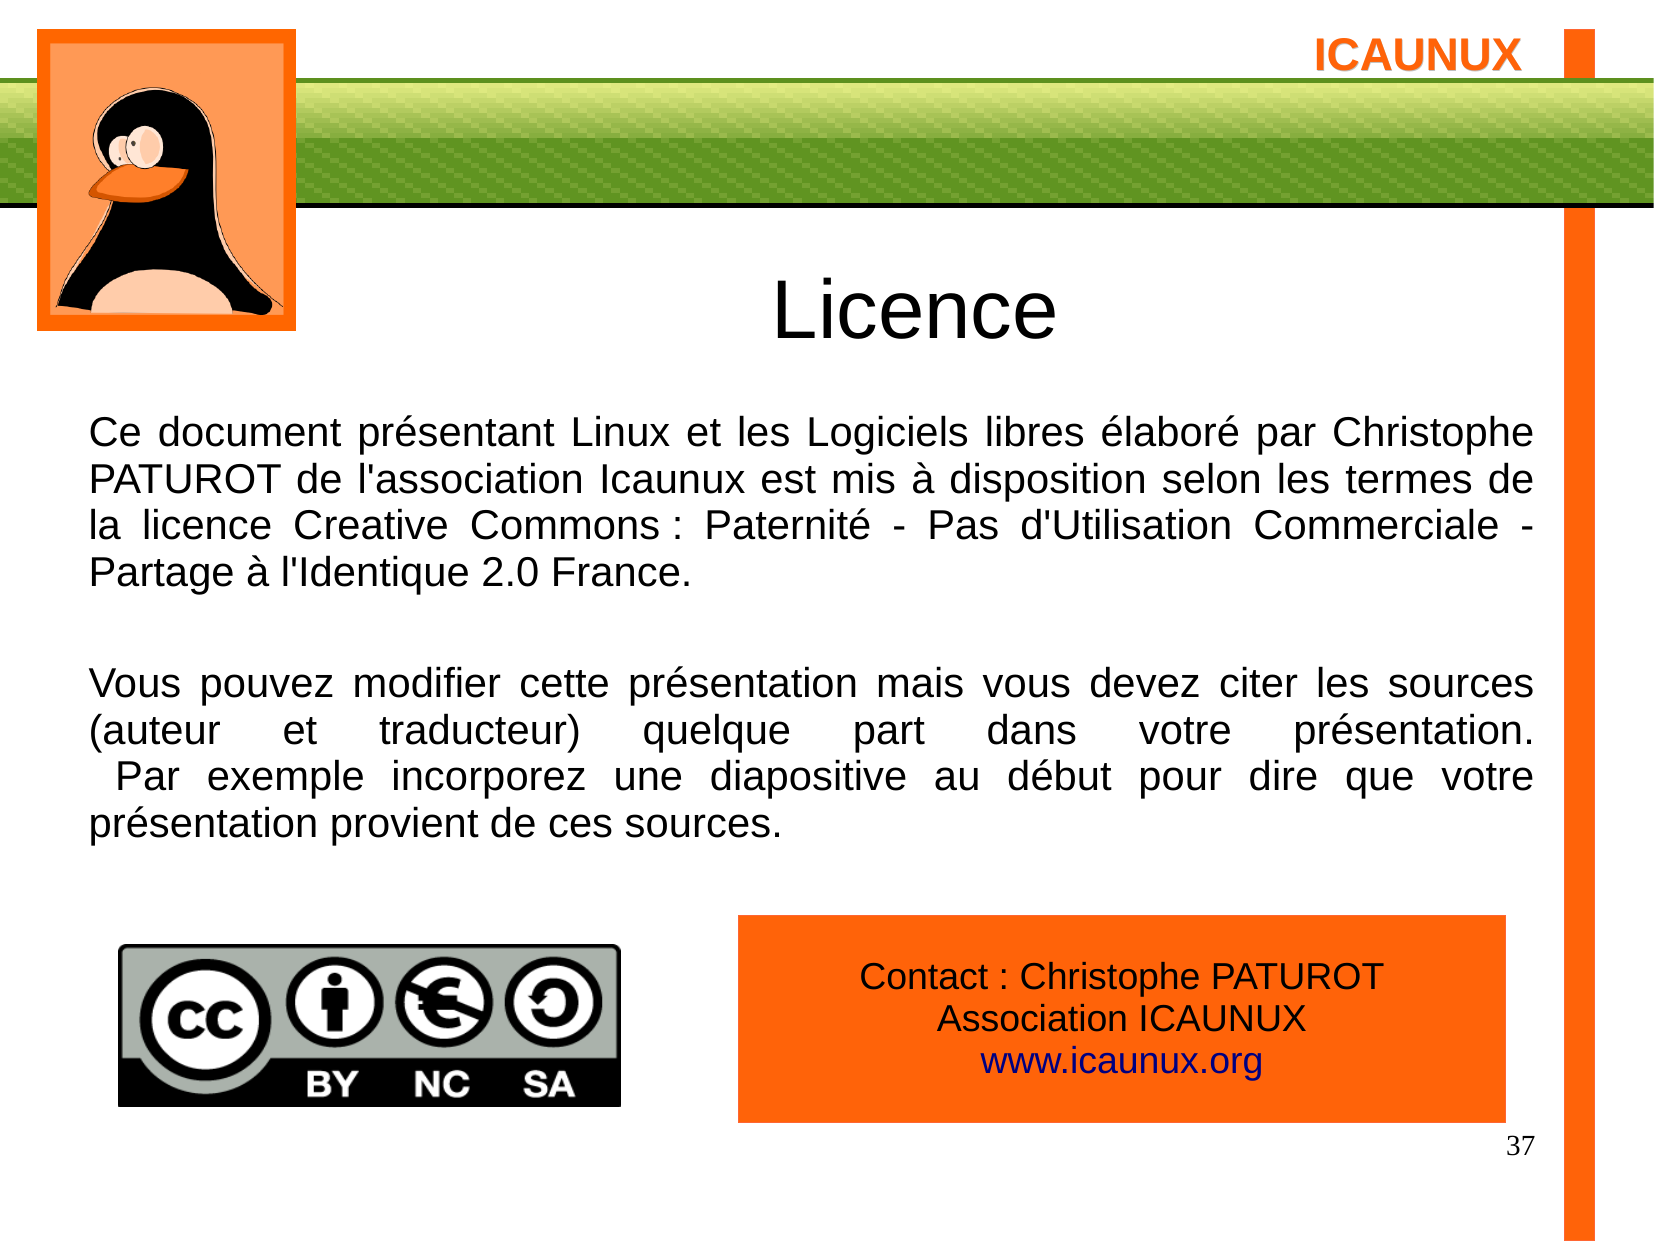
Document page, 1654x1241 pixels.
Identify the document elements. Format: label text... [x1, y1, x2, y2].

text_box Contact : Christophe PATUROT Association ICAUNUX www.icaunux.org [738, 915, 1506, 1123]
title Ce document présentant Linux et les Logiciels libres élaboré par Christophe PATUROT de l'association Icaunux est mis à disposition selon les termes de la licence Creative Commons : Paternité - Pas d'Utilisation Commerciale - Partage à l'Identique 2.0 France. [88, 354, 1536, 650]
title Licence [324, 235, 1506, 384]
picture [0, 29, 1654, 331]
title Vous pouvez modifier cette présentation mais vous devez citer les sources (auteur et traducteur) quelque part dans votre présentation. Par exemple incorporez une diapositive au début pour dire que votre présentation provient de ces sources. [88, 650, 1536, 886]
picture [118, 944, 621, 1107]
